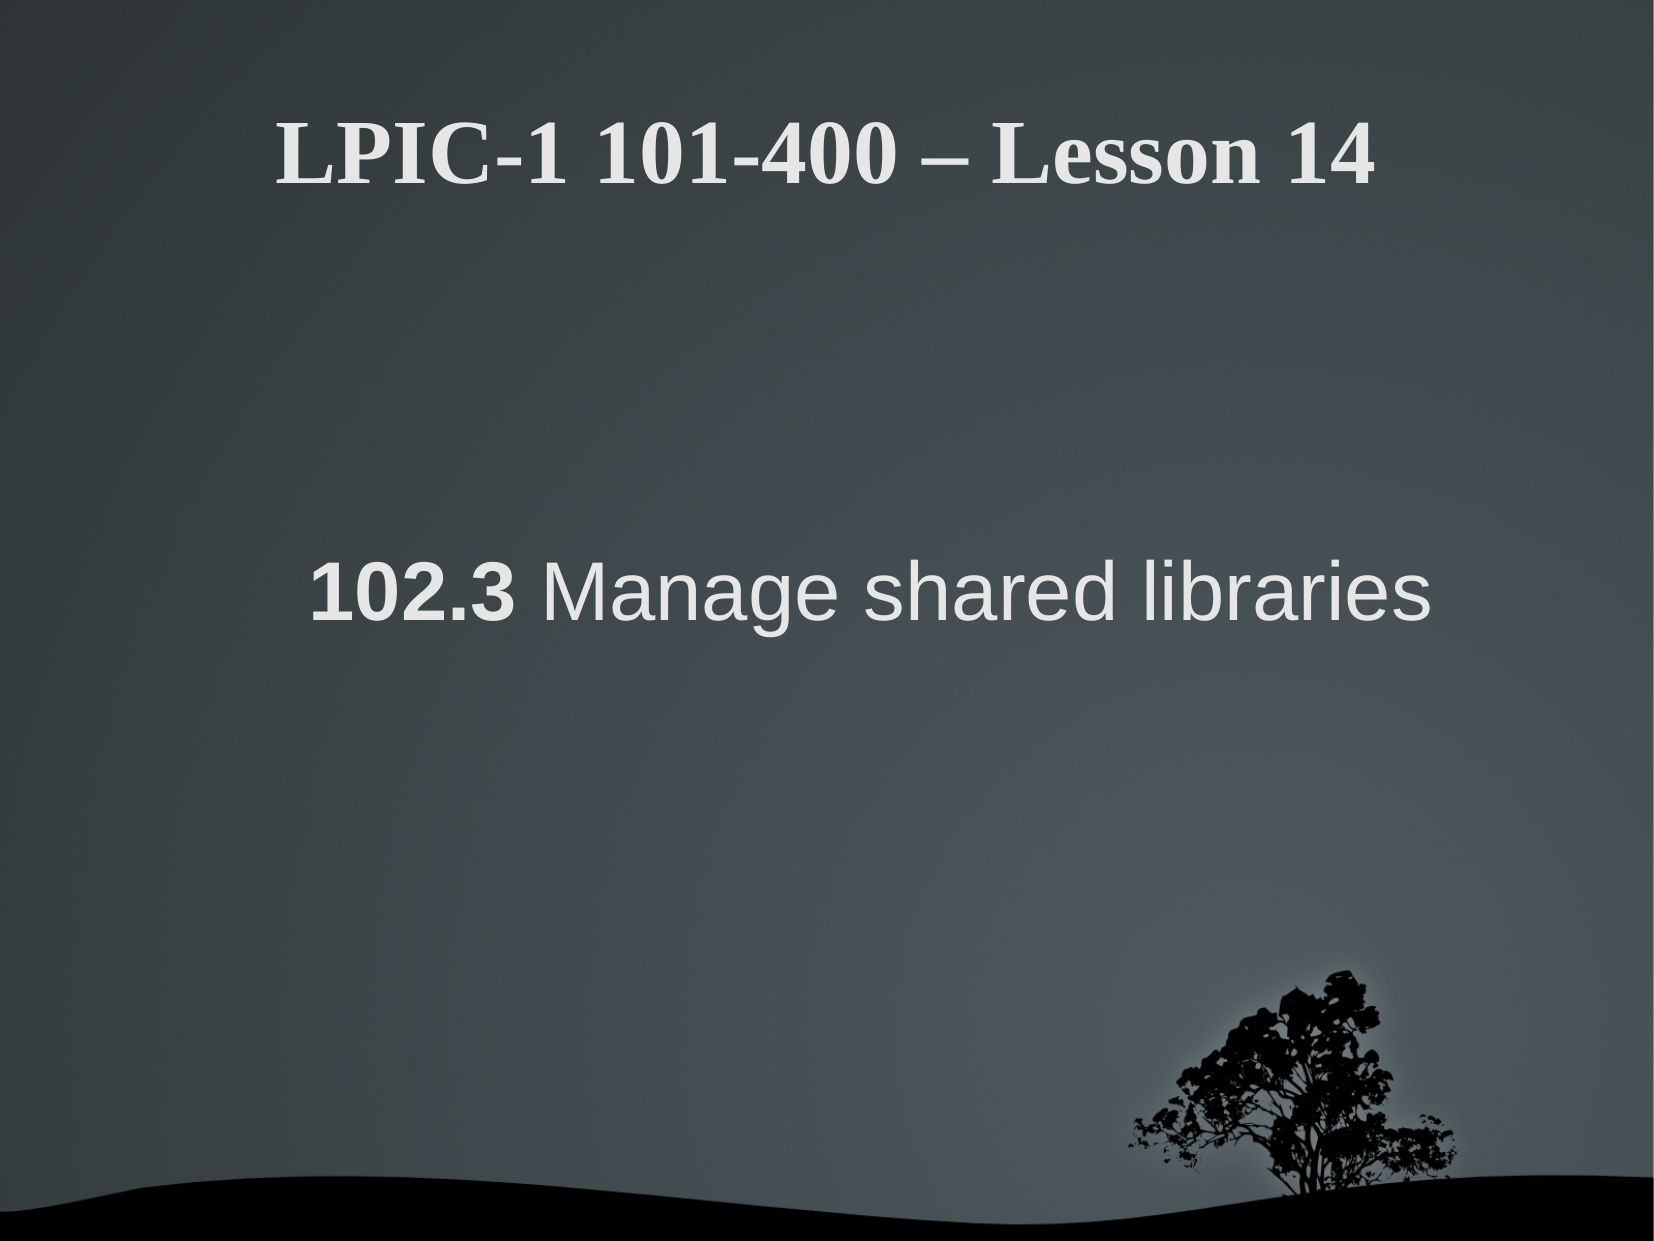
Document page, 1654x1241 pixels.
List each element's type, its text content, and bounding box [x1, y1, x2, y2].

title LPIC-1 101-400 – Lesson 14 [82, 49, 1571, 257]
list 102.3 Manage shared libraries [82, 290, 1571, 1109]
picture [0, 0, 1654, 1241]
